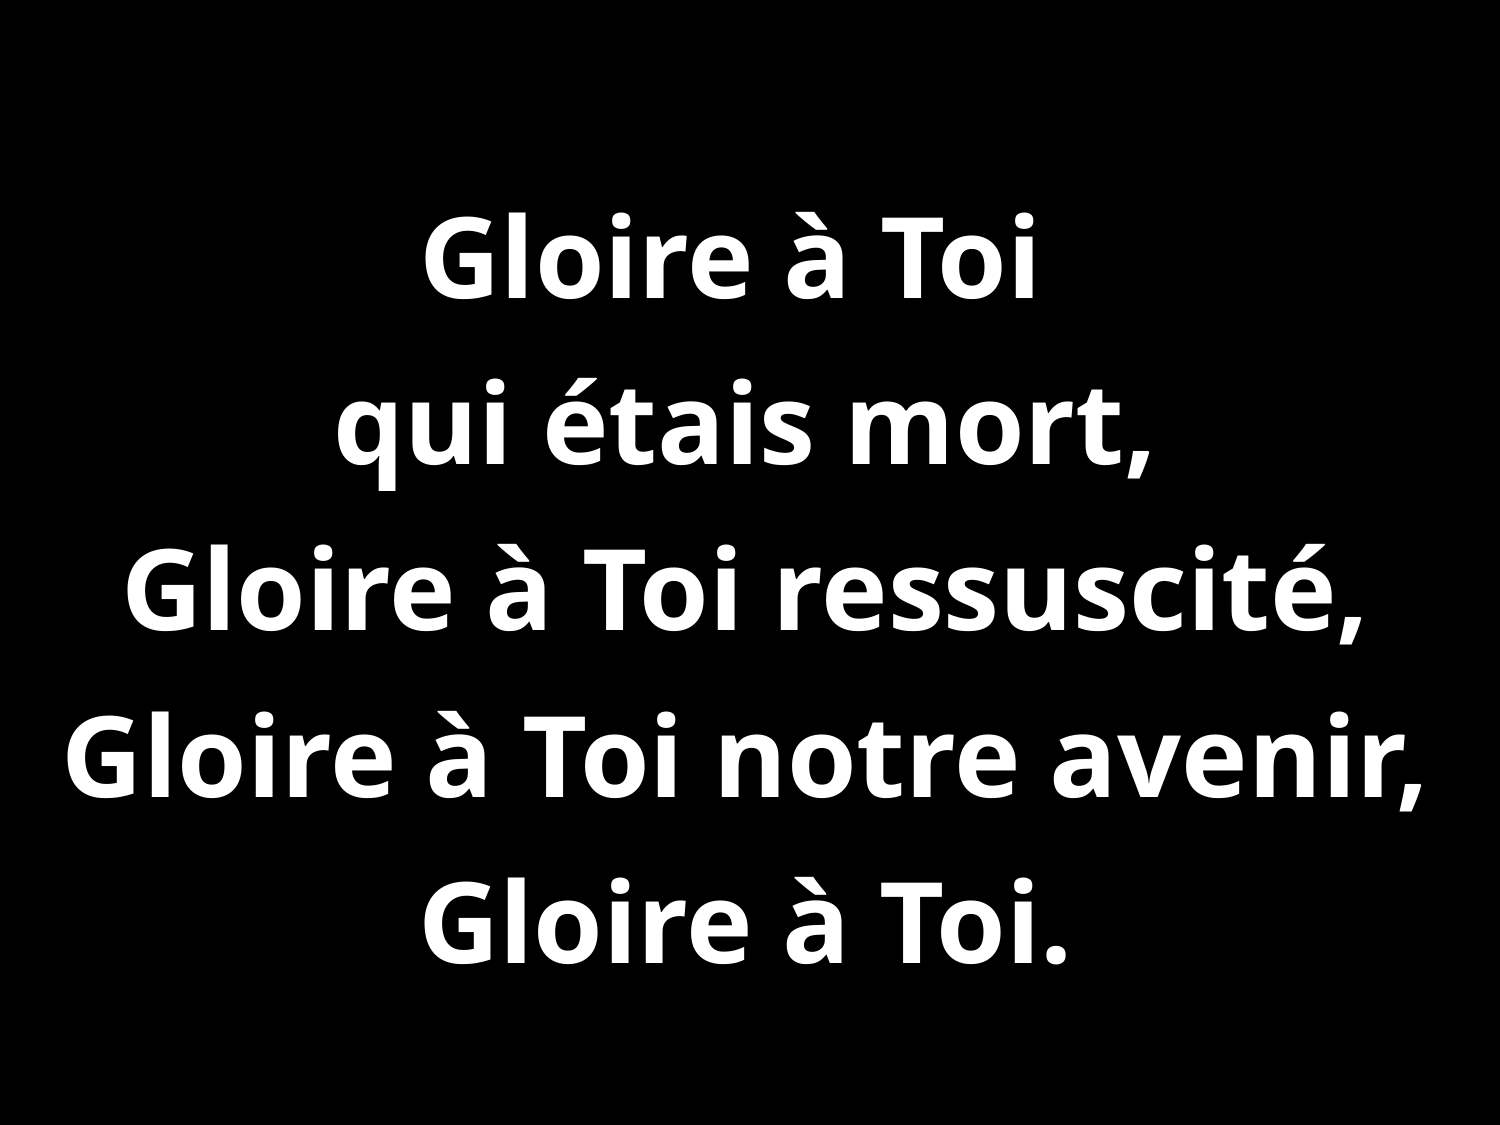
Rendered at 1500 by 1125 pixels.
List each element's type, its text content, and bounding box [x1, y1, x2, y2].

list Gloire à Toi qui étais mort, Gloire à Toi ressuscité, Gloire à Toi notre avenir, Gloire à Toi. [2, 12, 1489, 1111]
